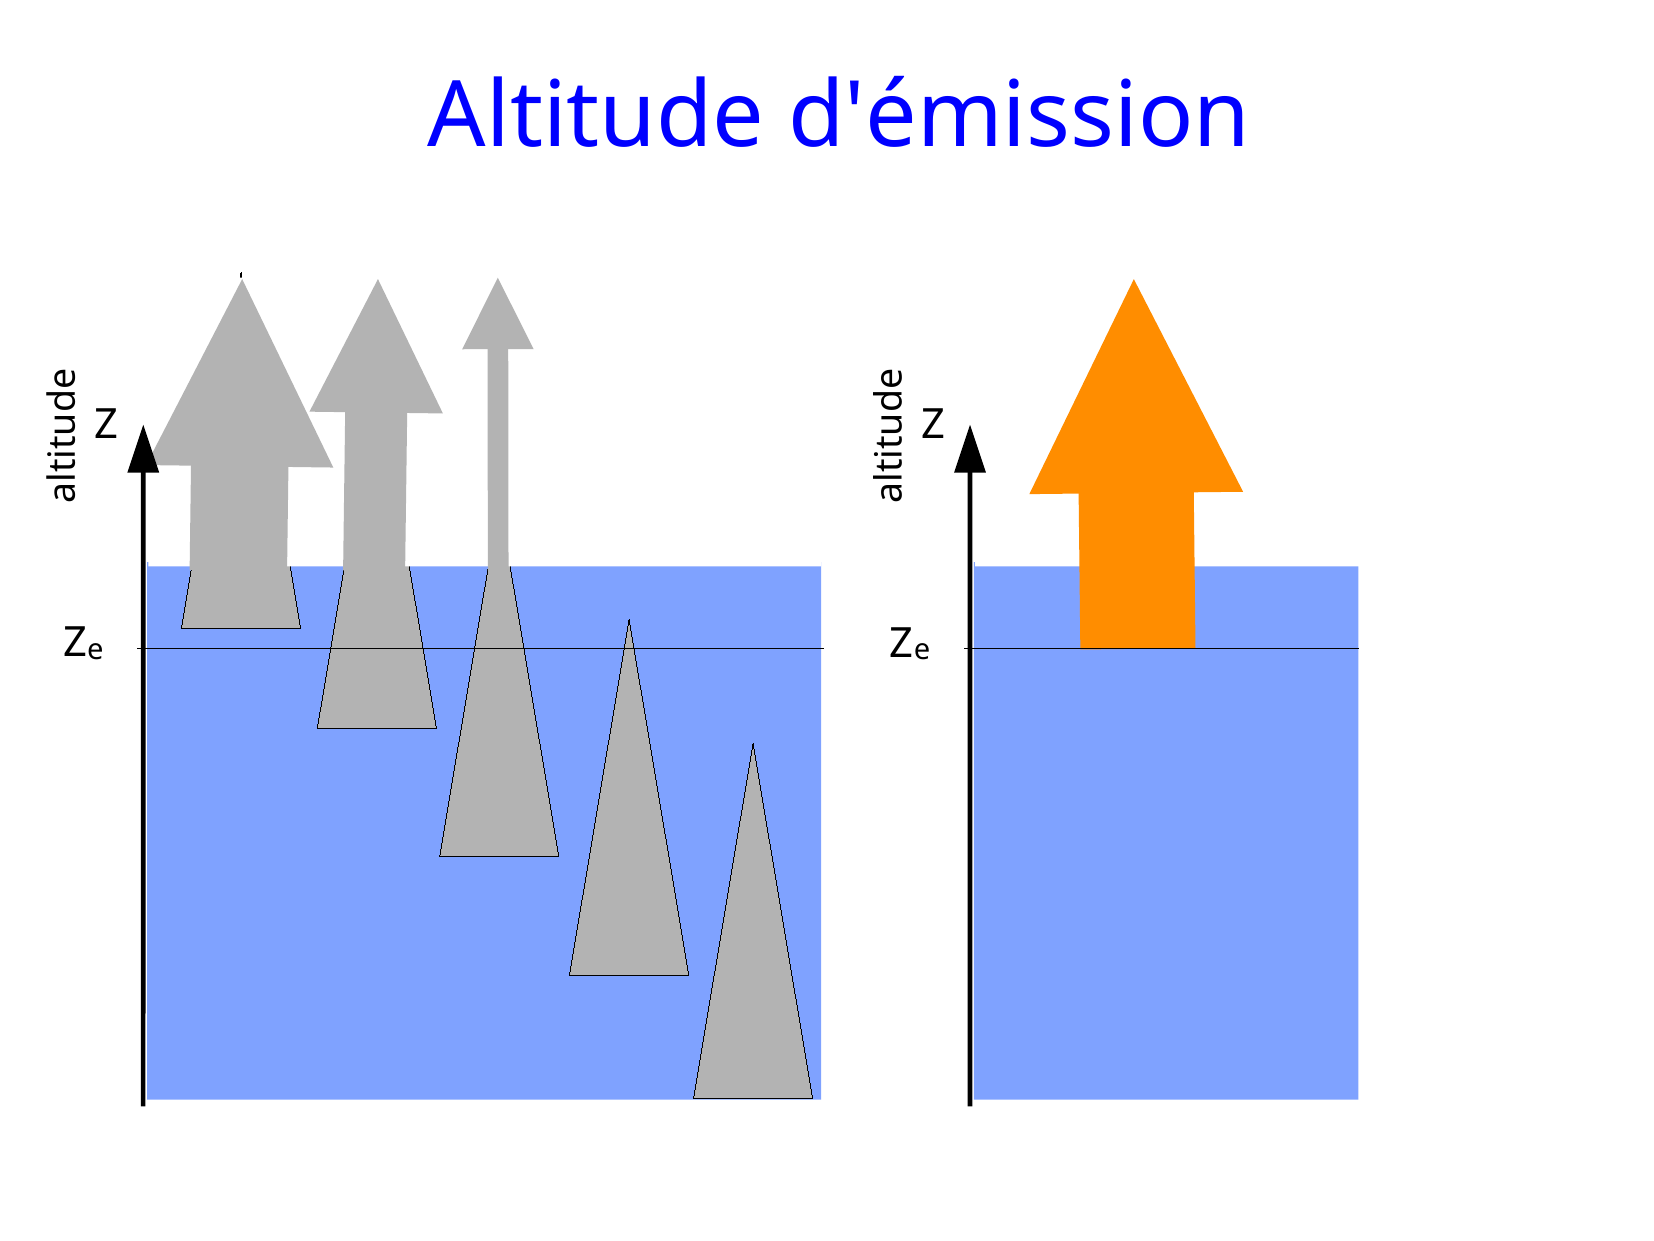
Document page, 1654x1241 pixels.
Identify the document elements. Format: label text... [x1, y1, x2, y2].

text_box Altitude d'émission [183, 40, 1496, 181]
text_box [147, 649, 822, 1100]
text_box Z [87, 395, 136, 457]
text_box altitude [846, 319, 914, 552]
text_box [973, 277, 1648, 648]
text_box [973, 649, 1359, 1100]
text_box Ze [873, 613, 948, 675]
text_box Z [914, 395, 963, 457]
text_box Ze [46, 613, 121, 675]
text_box altitude [19, 319, 87, 552]
text_box [147, 272, 822, 648]
